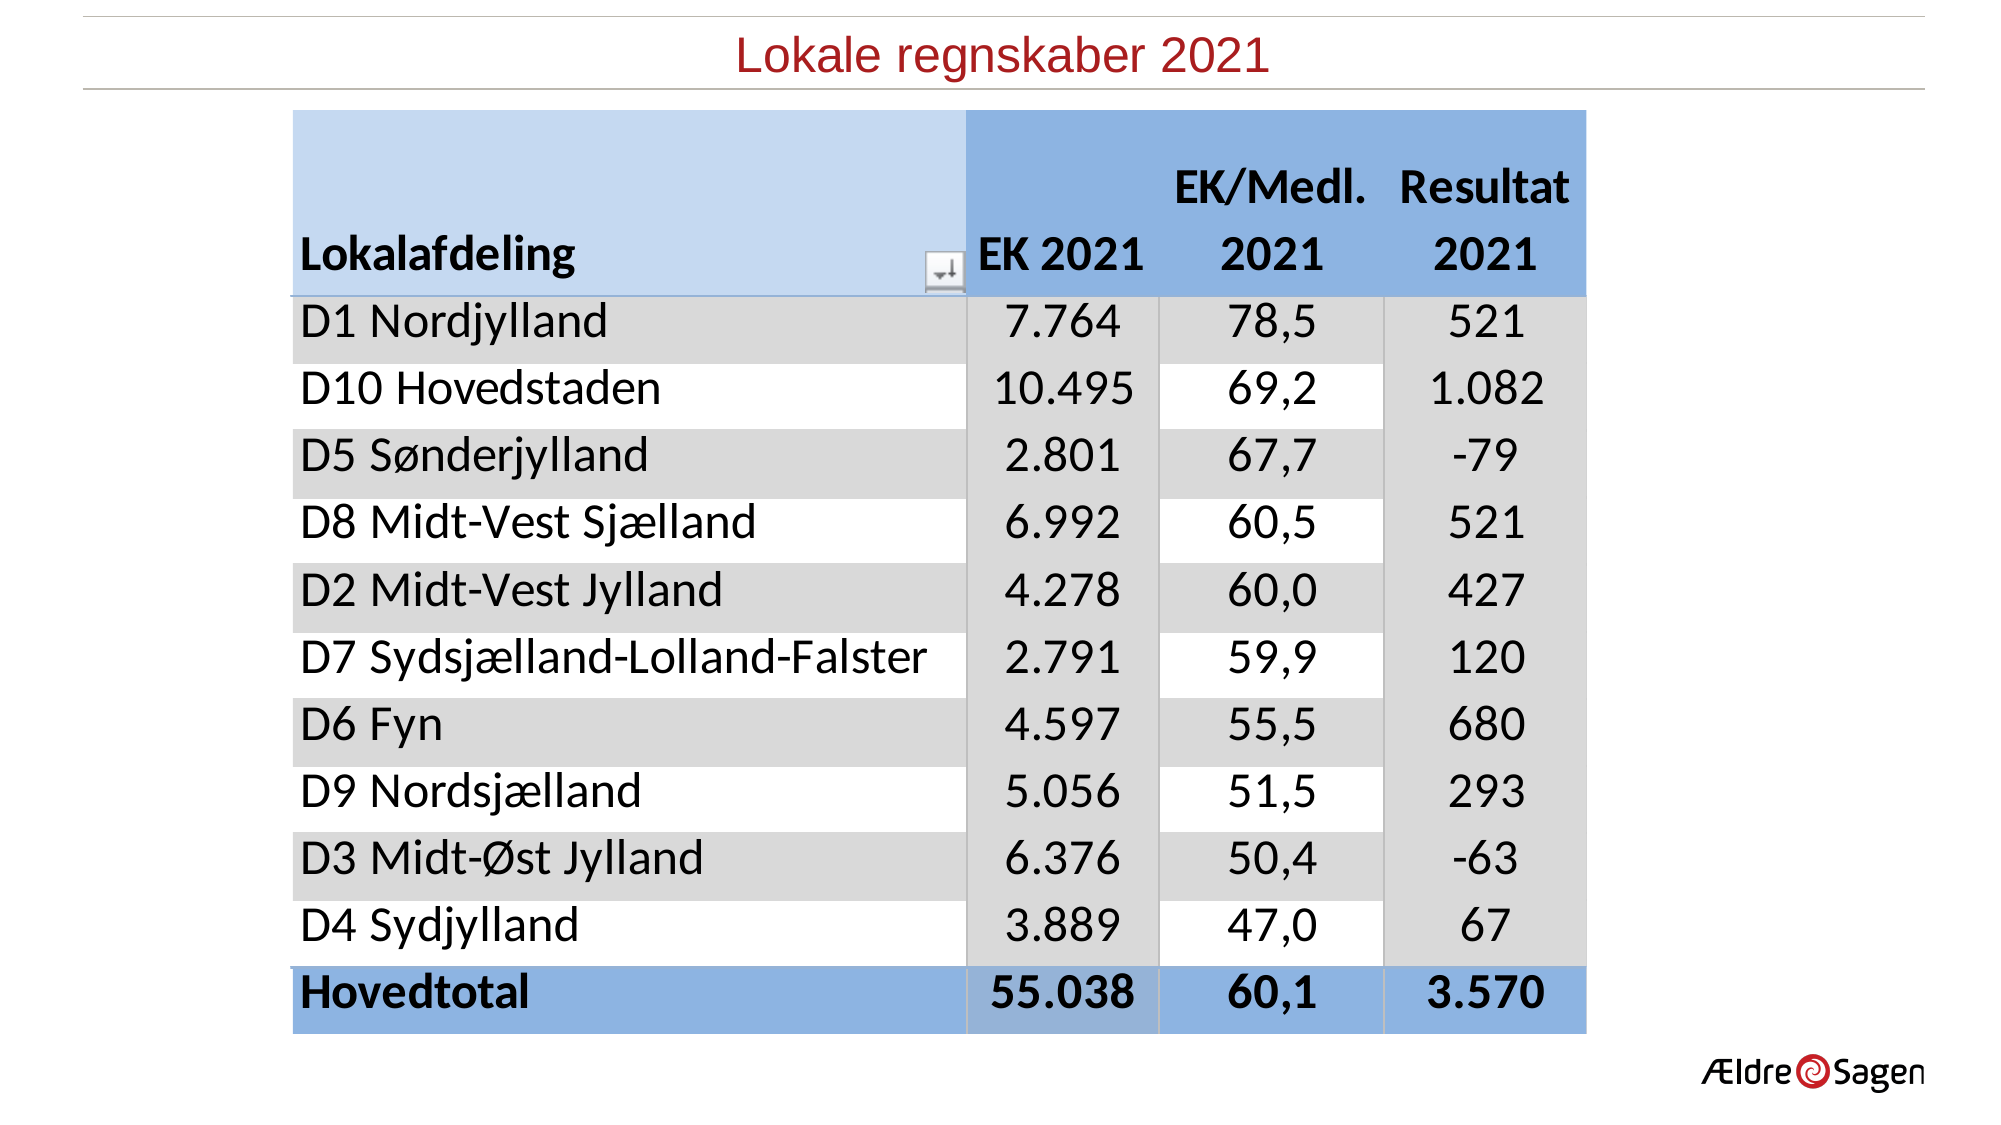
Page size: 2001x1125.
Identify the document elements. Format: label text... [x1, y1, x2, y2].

picture [290, 107, 1589, 1036]
text_box Lokale regnskaber 2021 [82, 14, 1925, 92]
